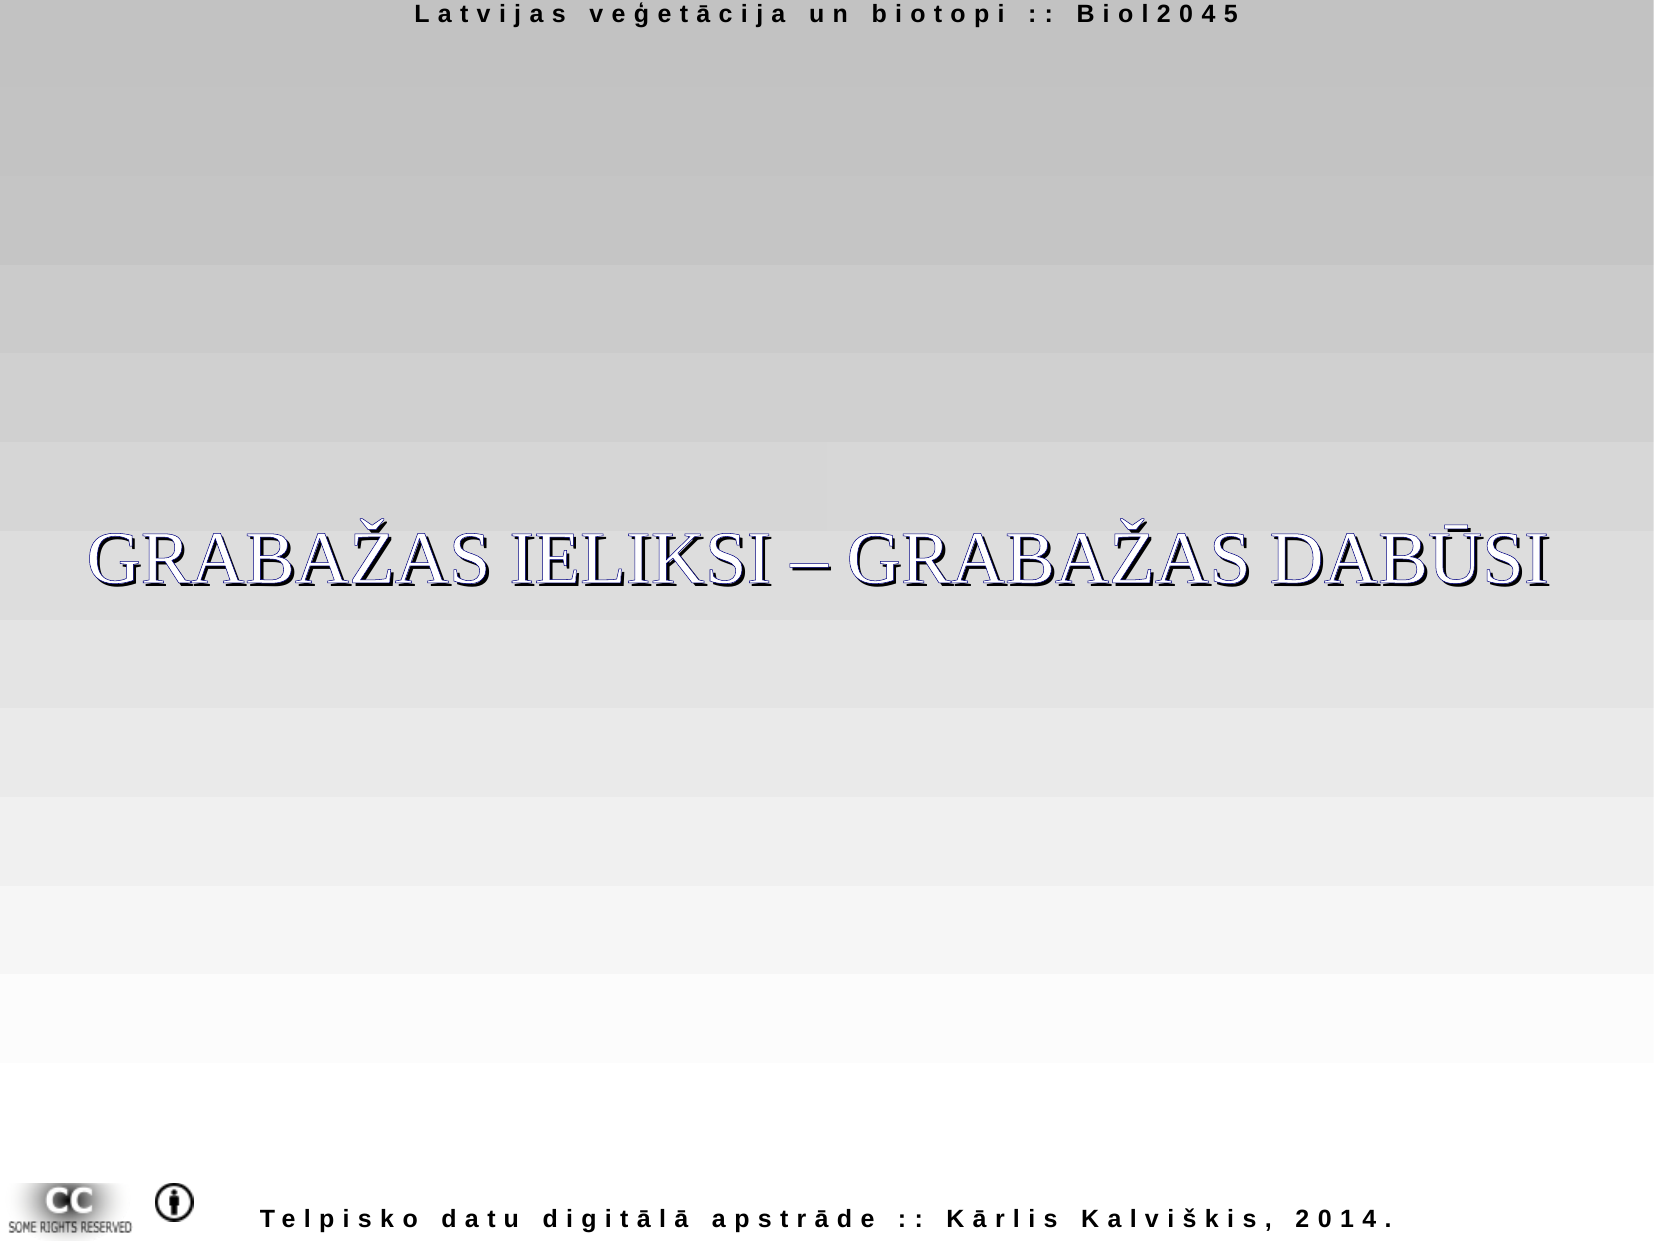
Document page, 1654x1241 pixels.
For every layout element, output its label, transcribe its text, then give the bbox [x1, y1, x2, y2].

text_box GRABAŽAS IELIKSI – GRABAŽAS DABŪSI [86, 516, 1568, 618]
picture [0, 0, 1654, 1241]
